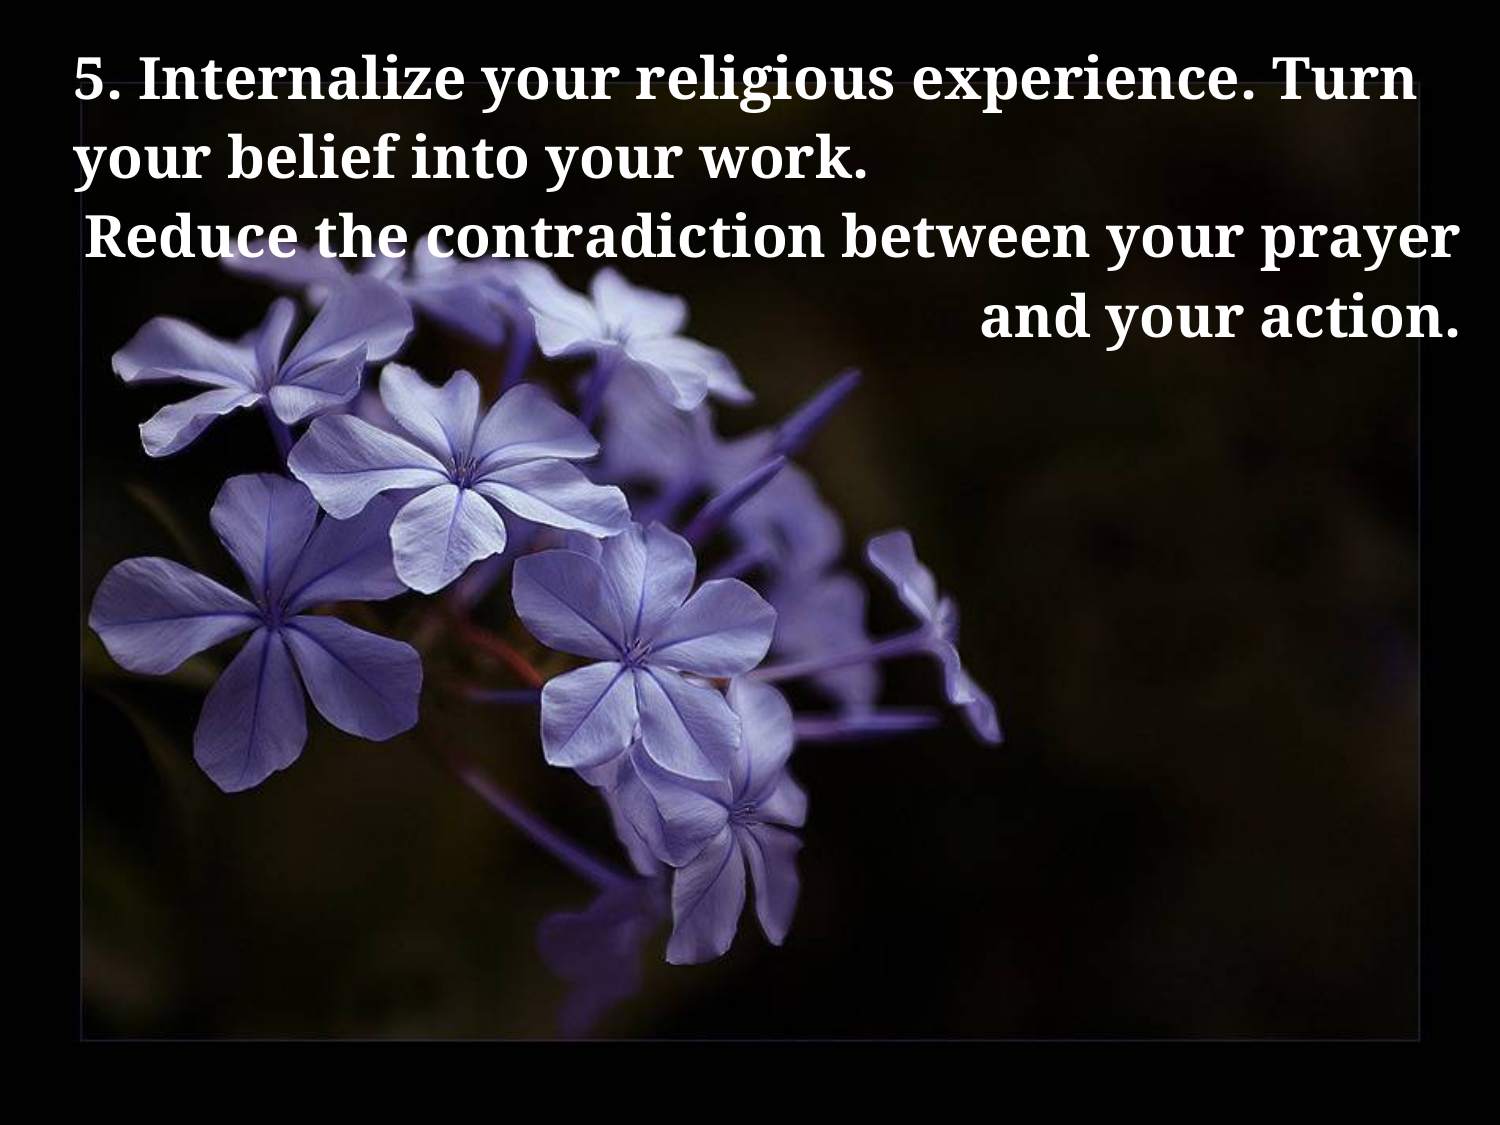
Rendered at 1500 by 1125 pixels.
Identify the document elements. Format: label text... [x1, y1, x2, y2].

picture [0, 0, 1500, 1125]
text_box 5. Internalize your religious experience. Turn your belief into your work. Reduce the contradiction between your prayer and your action. [59, 29, 1477, 362]
